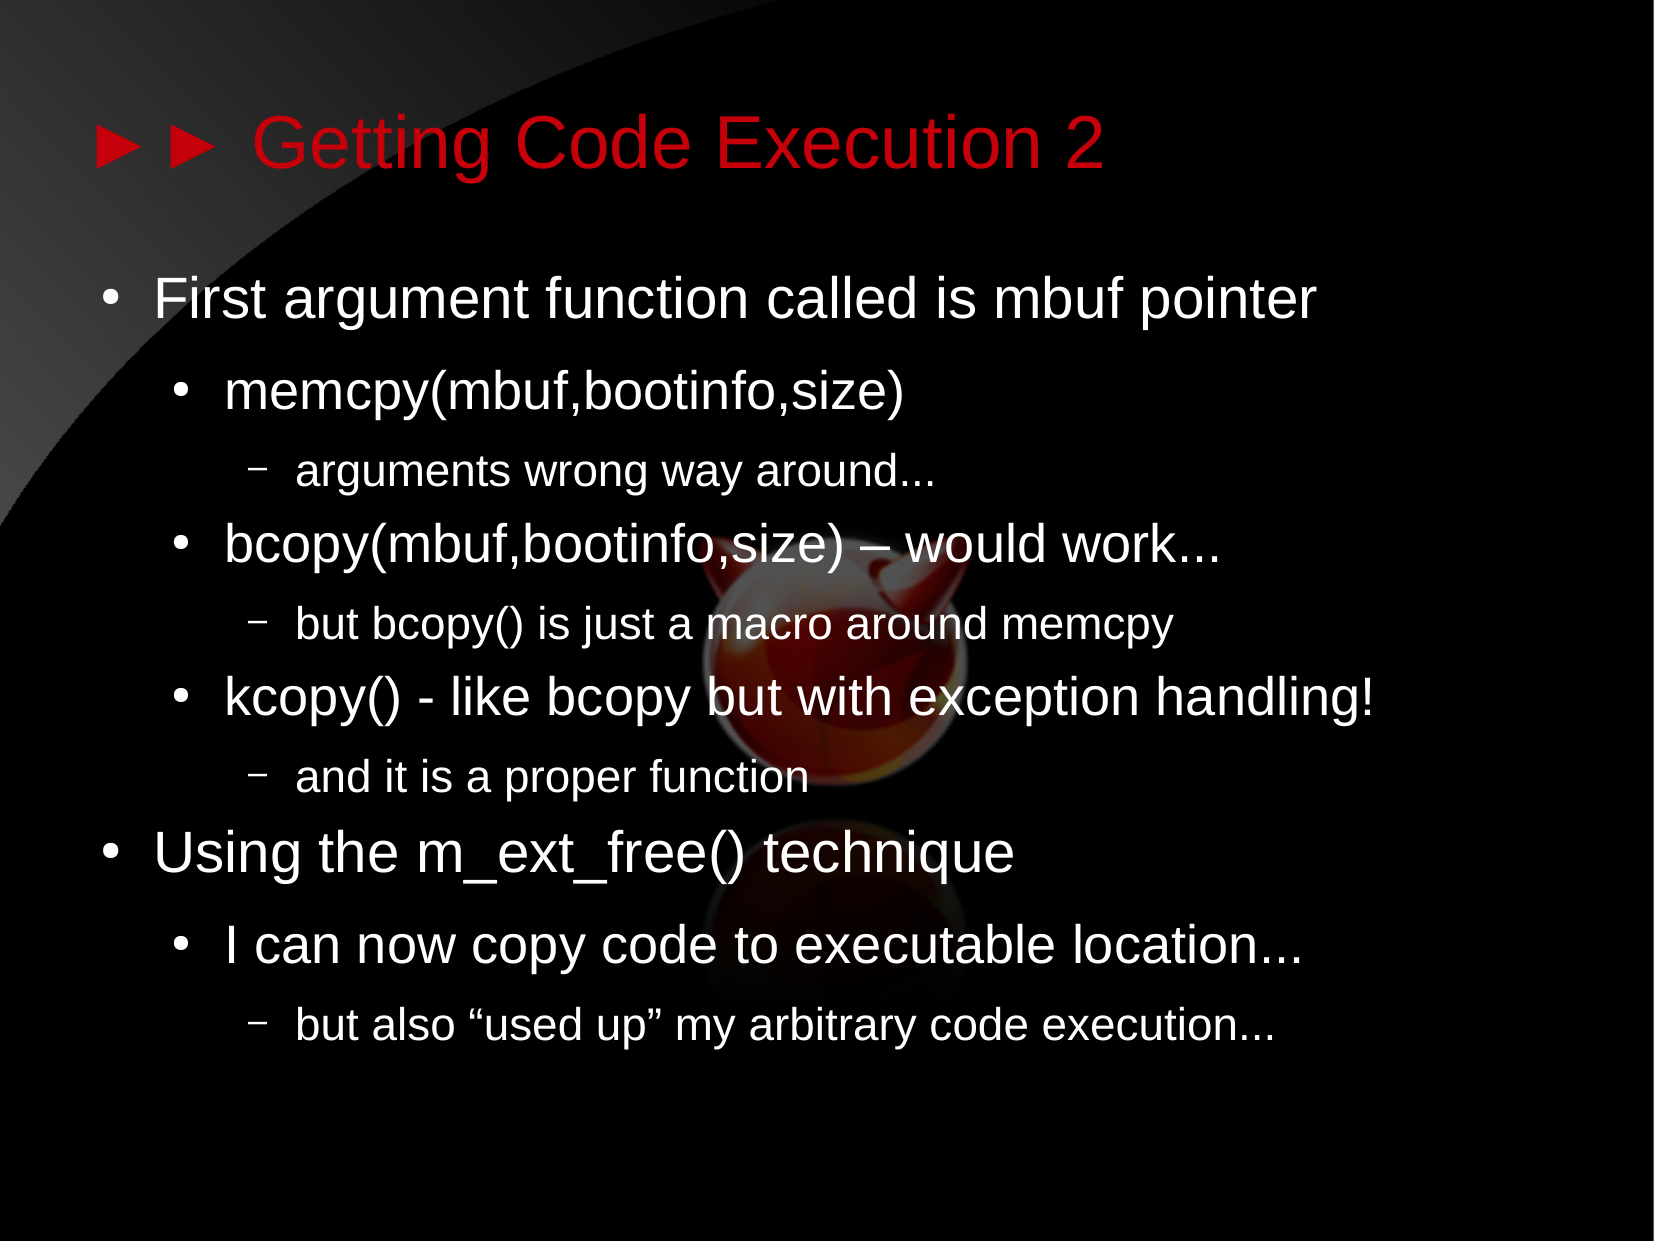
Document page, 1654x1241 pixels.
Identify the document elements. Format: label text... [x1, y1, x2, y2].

list First argument function called is mbuf pointer memcpy(mbuf,bootinfo,size) arguments wrong way around... bcopy(mbuf,bootinfo,size) – would work... but bcopy() is just a macro around memcpy kcopy() - like bcopy but with exception handling! and it is a proper function Using the m_ext_free() technique I can now copy code to executable location... but also “used up” my arbitrary code execution... [82, 265, 1571, 1152]
title ►► Getting Code Execution 2 [82, 49, 1571, 237]
picture [0, 0, 1654, 1241]
